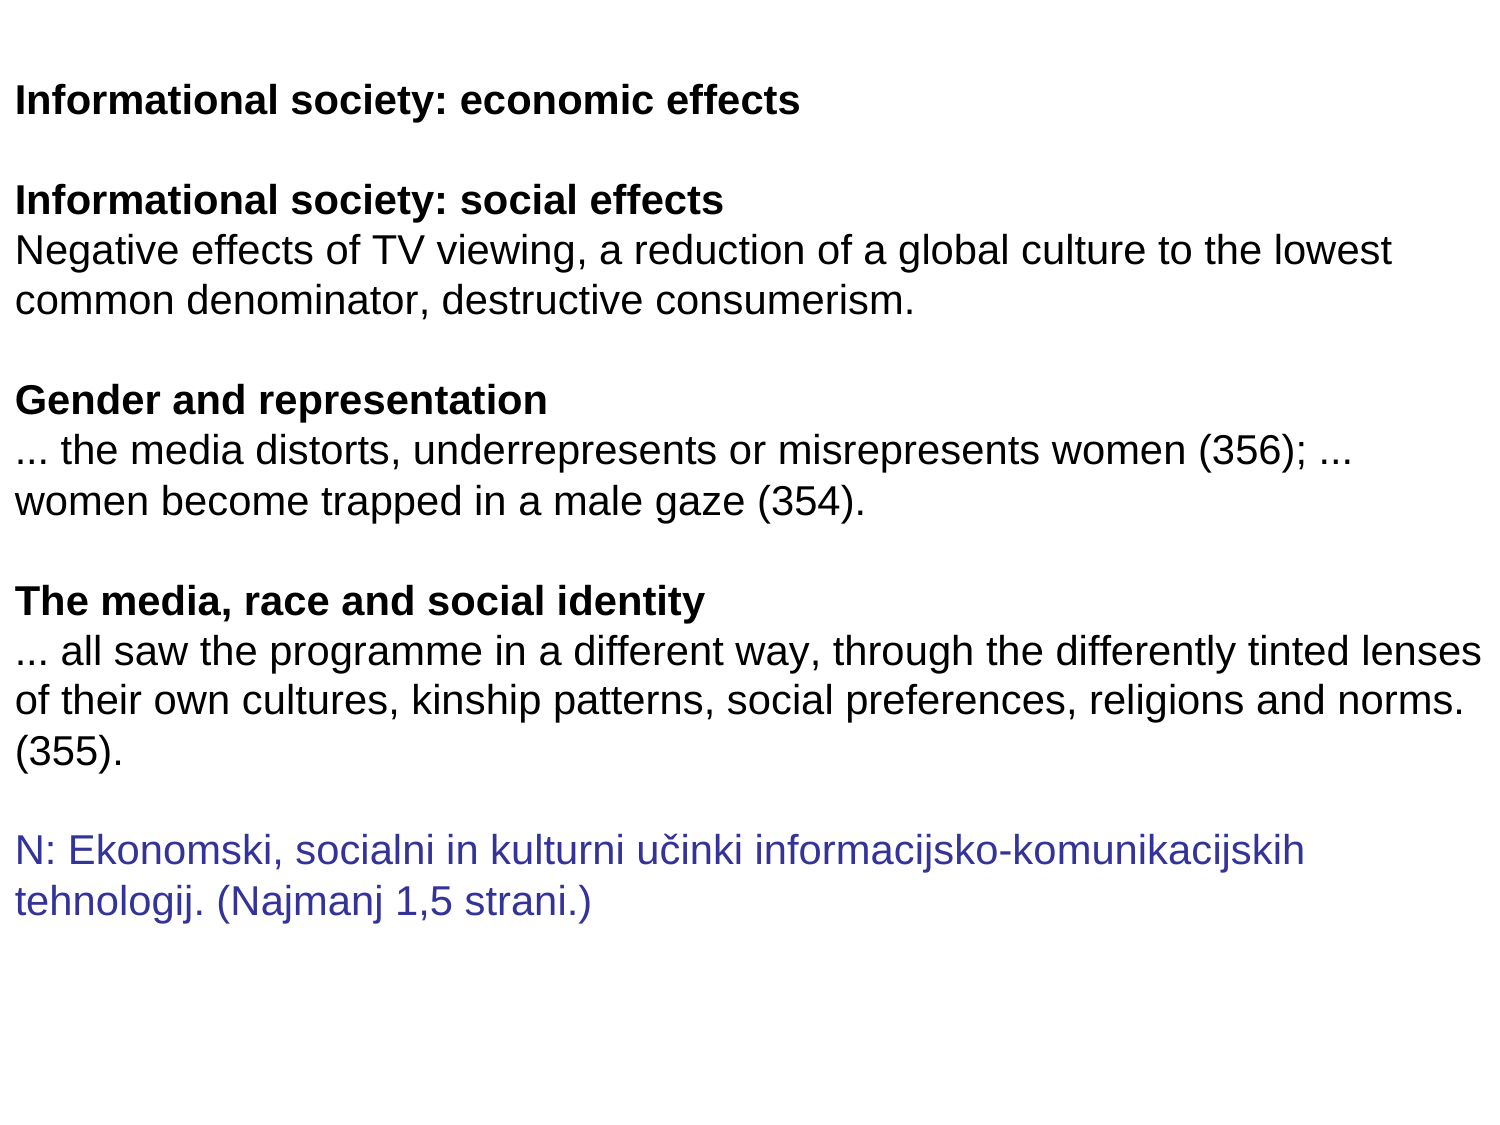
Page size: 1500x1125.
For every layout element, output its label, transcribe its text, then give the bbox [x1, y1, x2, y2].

text_box Informational society: economic effects Informational society: social effects Negative effects of TV viewing, a reduction of a global culture to the lowest common denominator, destructive consumerism. Gender and representation ... the media distorts, underrepresents or misrepresents women (356); ... women become trapped in a male gaze (354). The media, race and social identity ... all saw the programme in a different way, through the differently tinted lenses of their own cultures, kinship patterns, social preferences, religions and norms. (355). N: Ekonomski, socialni in kulturni učinki informacijsko-komunikacijskih tehnologij. (Najmanj 1,5 strani.) [0, 65, 1500, 932]
